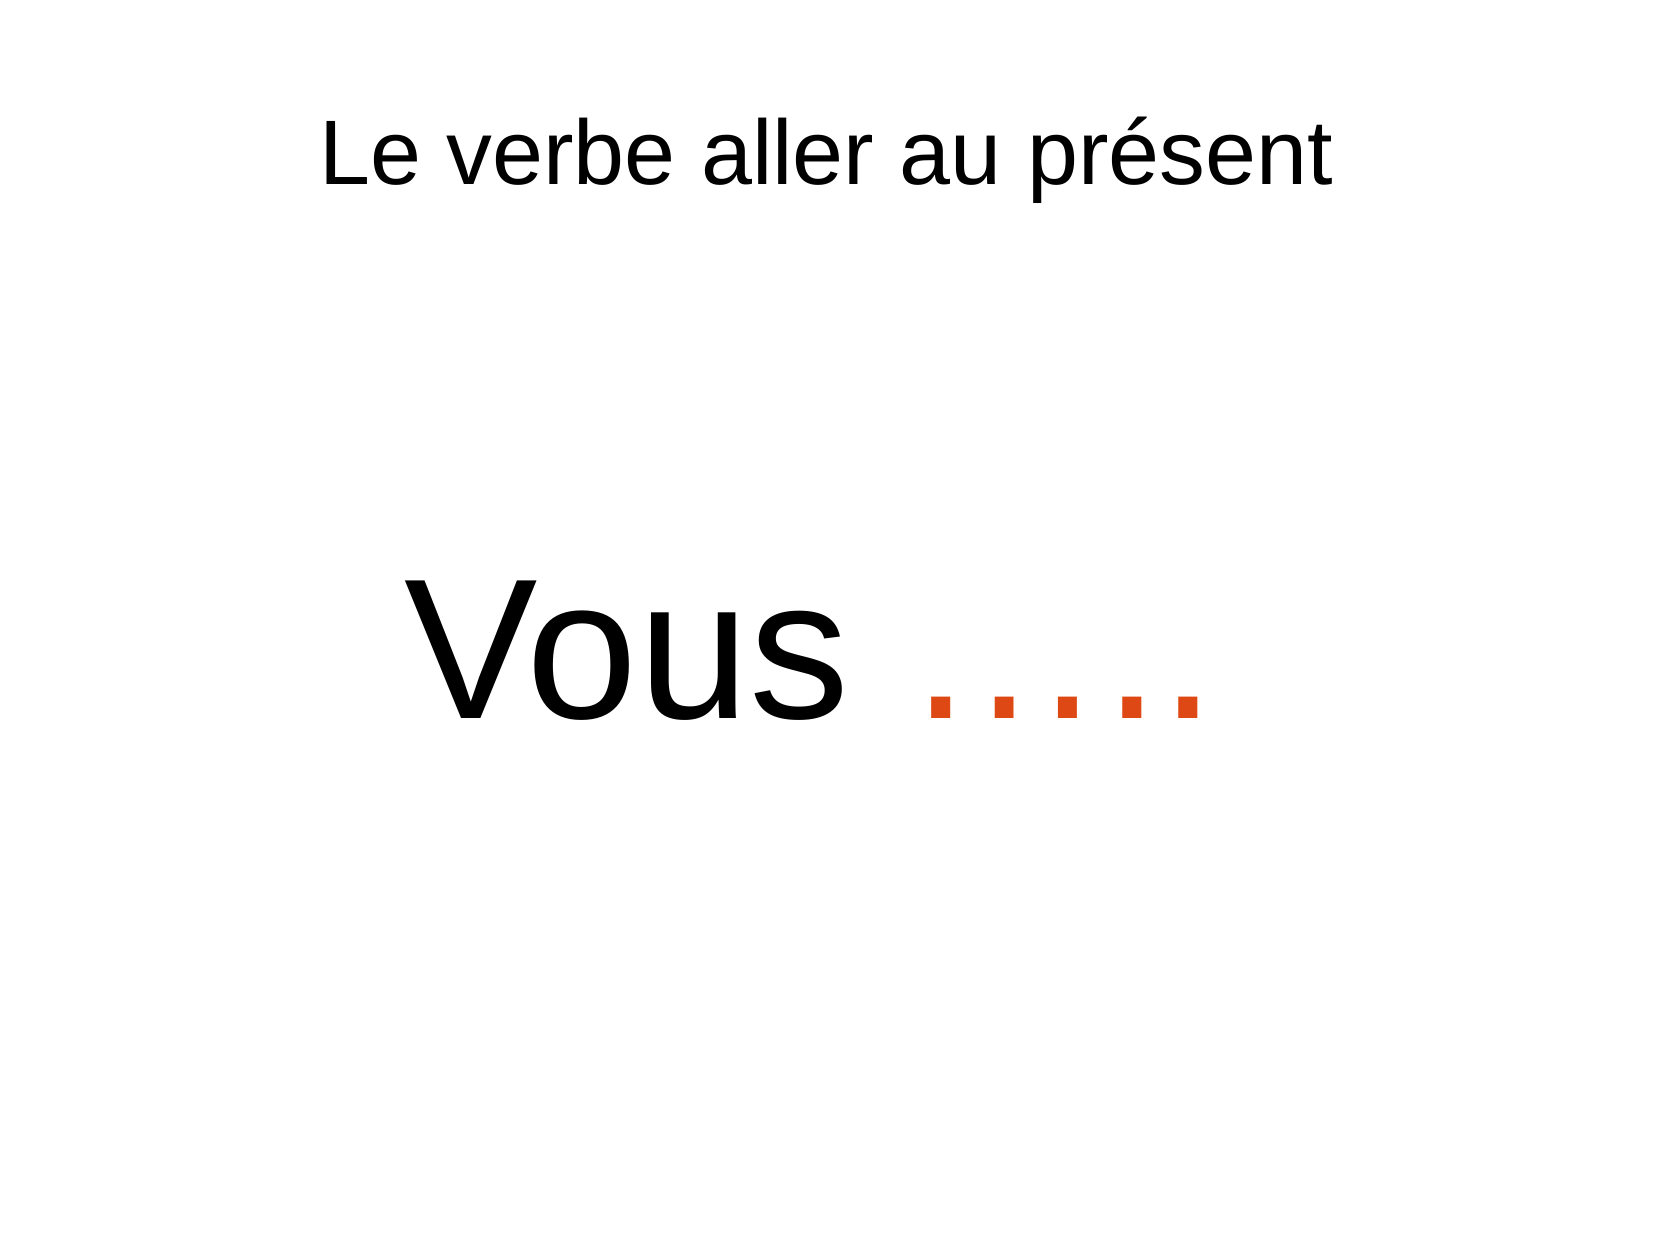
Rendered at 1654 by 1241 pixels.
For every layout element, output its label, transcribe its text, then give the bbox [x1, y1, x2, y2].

title Le verbe aller au présent [82, 49, 1571, 257]
subtitle Vous ….. [82, 290, 1538, 1010]
